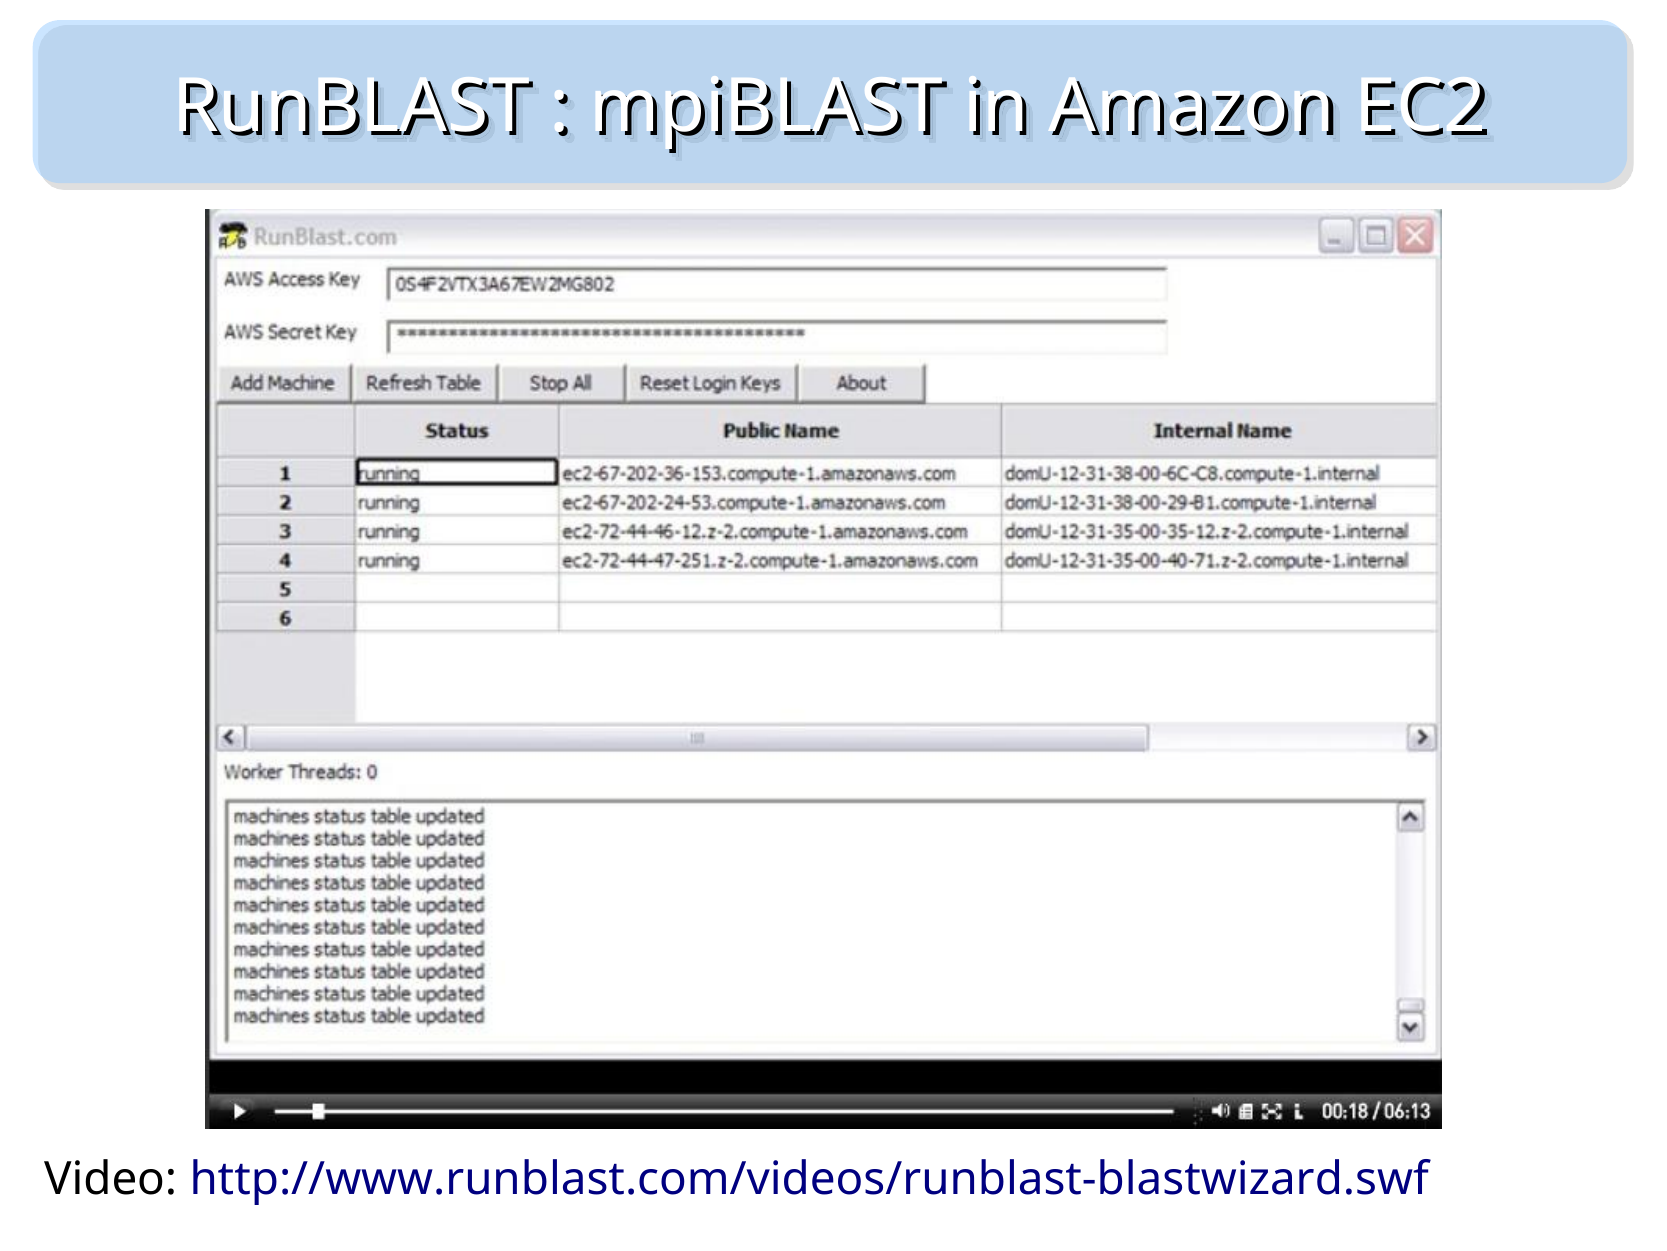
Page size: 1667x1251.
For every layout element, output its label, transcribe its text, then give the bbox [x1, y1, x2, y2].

text_box Video: http://www.runblast.com/videos/runblast-blastwizard.swf [29, 1141, 1667, 1220]
picture [205, 209, 1442, 1129]
text_box RunBLAST : mpiBLAST in Amazon EC2 [32, 20, 1628, 184]
